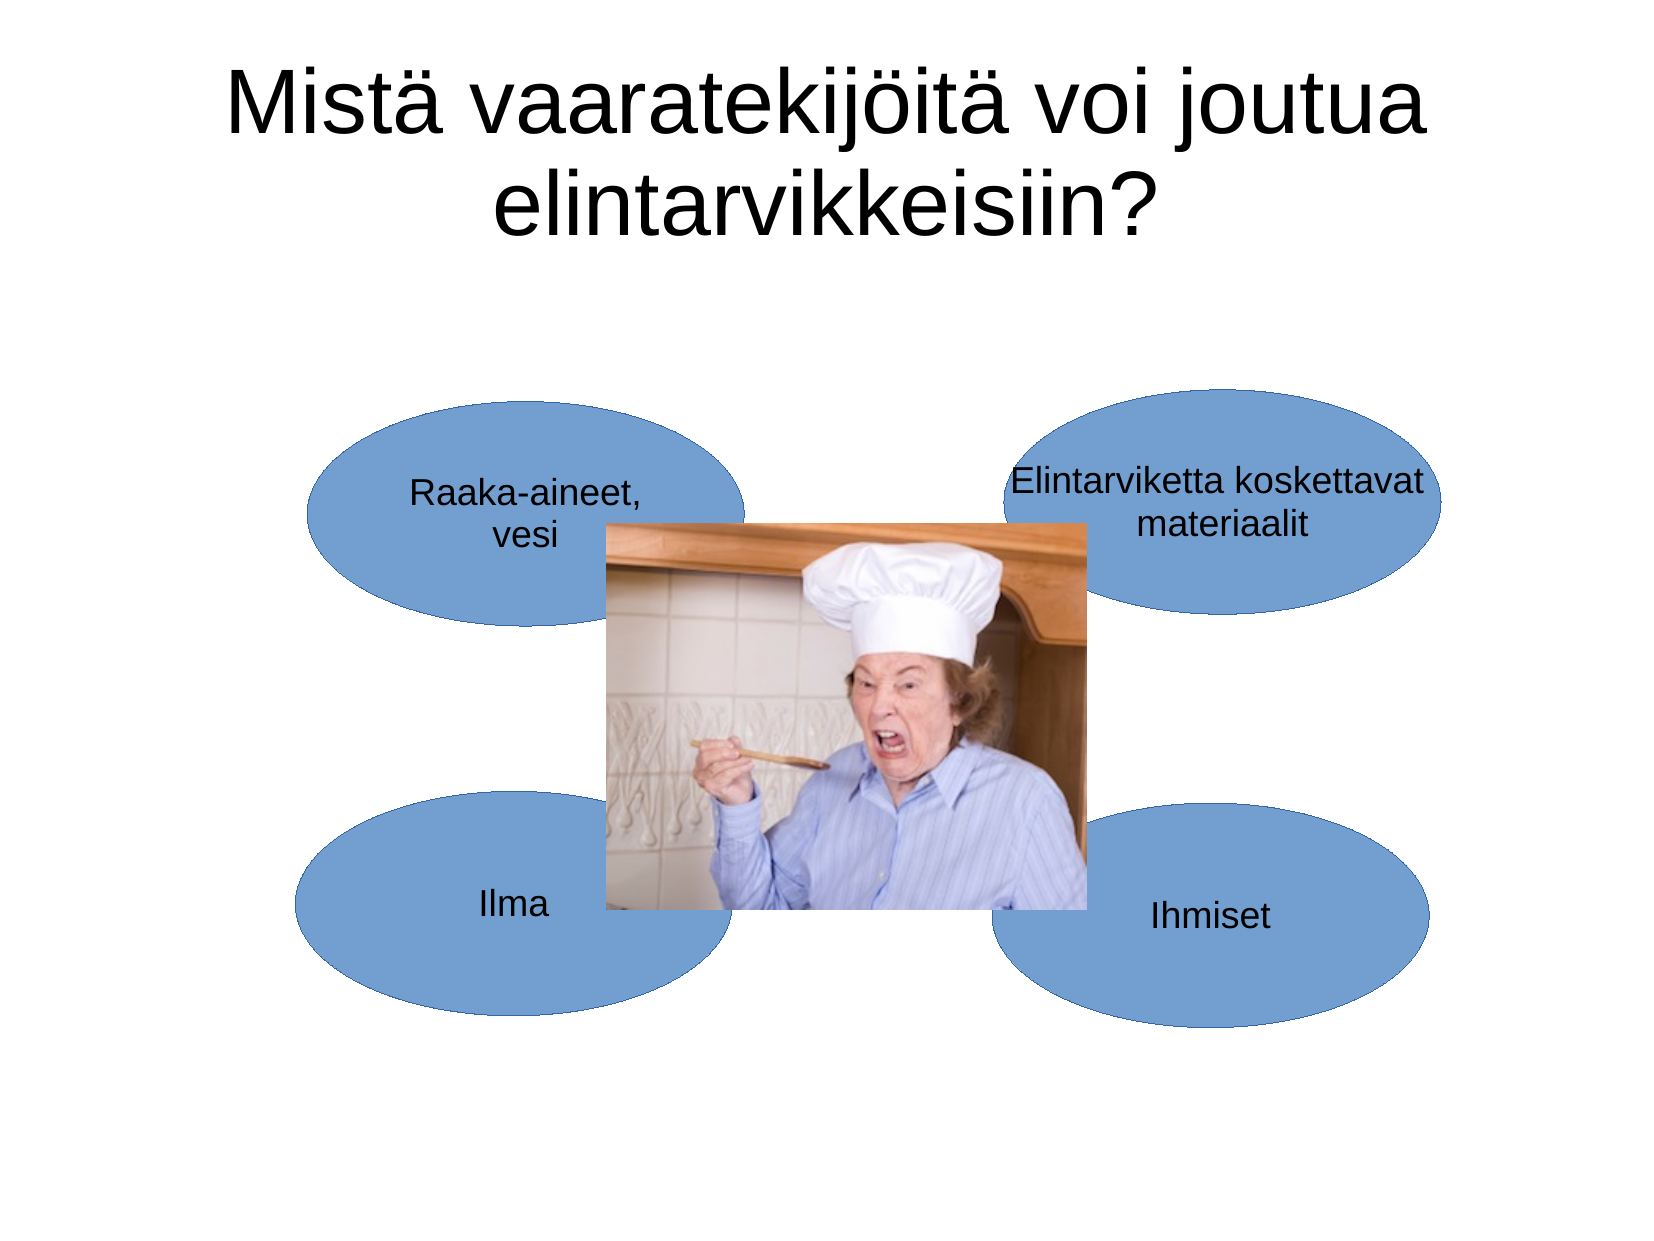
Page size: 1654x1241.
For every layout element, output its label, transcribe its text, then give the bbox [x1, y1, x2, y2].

text_box Raaka-aineet, vesi [307, 401, 745, 627]
text_box Ihmiset [992, 803, 1430, 1028]
title Mistä vaaratekijöitä voi joutua elintarvikkeisiin? [82, 49, 1571, 257]
picture [606, 523, 1087, 910]
text_box Ilma [295, 791, 732, 1016]
text_box Elintarviketta koskettavat materiaalit [1003, 389, 1442, 615]
